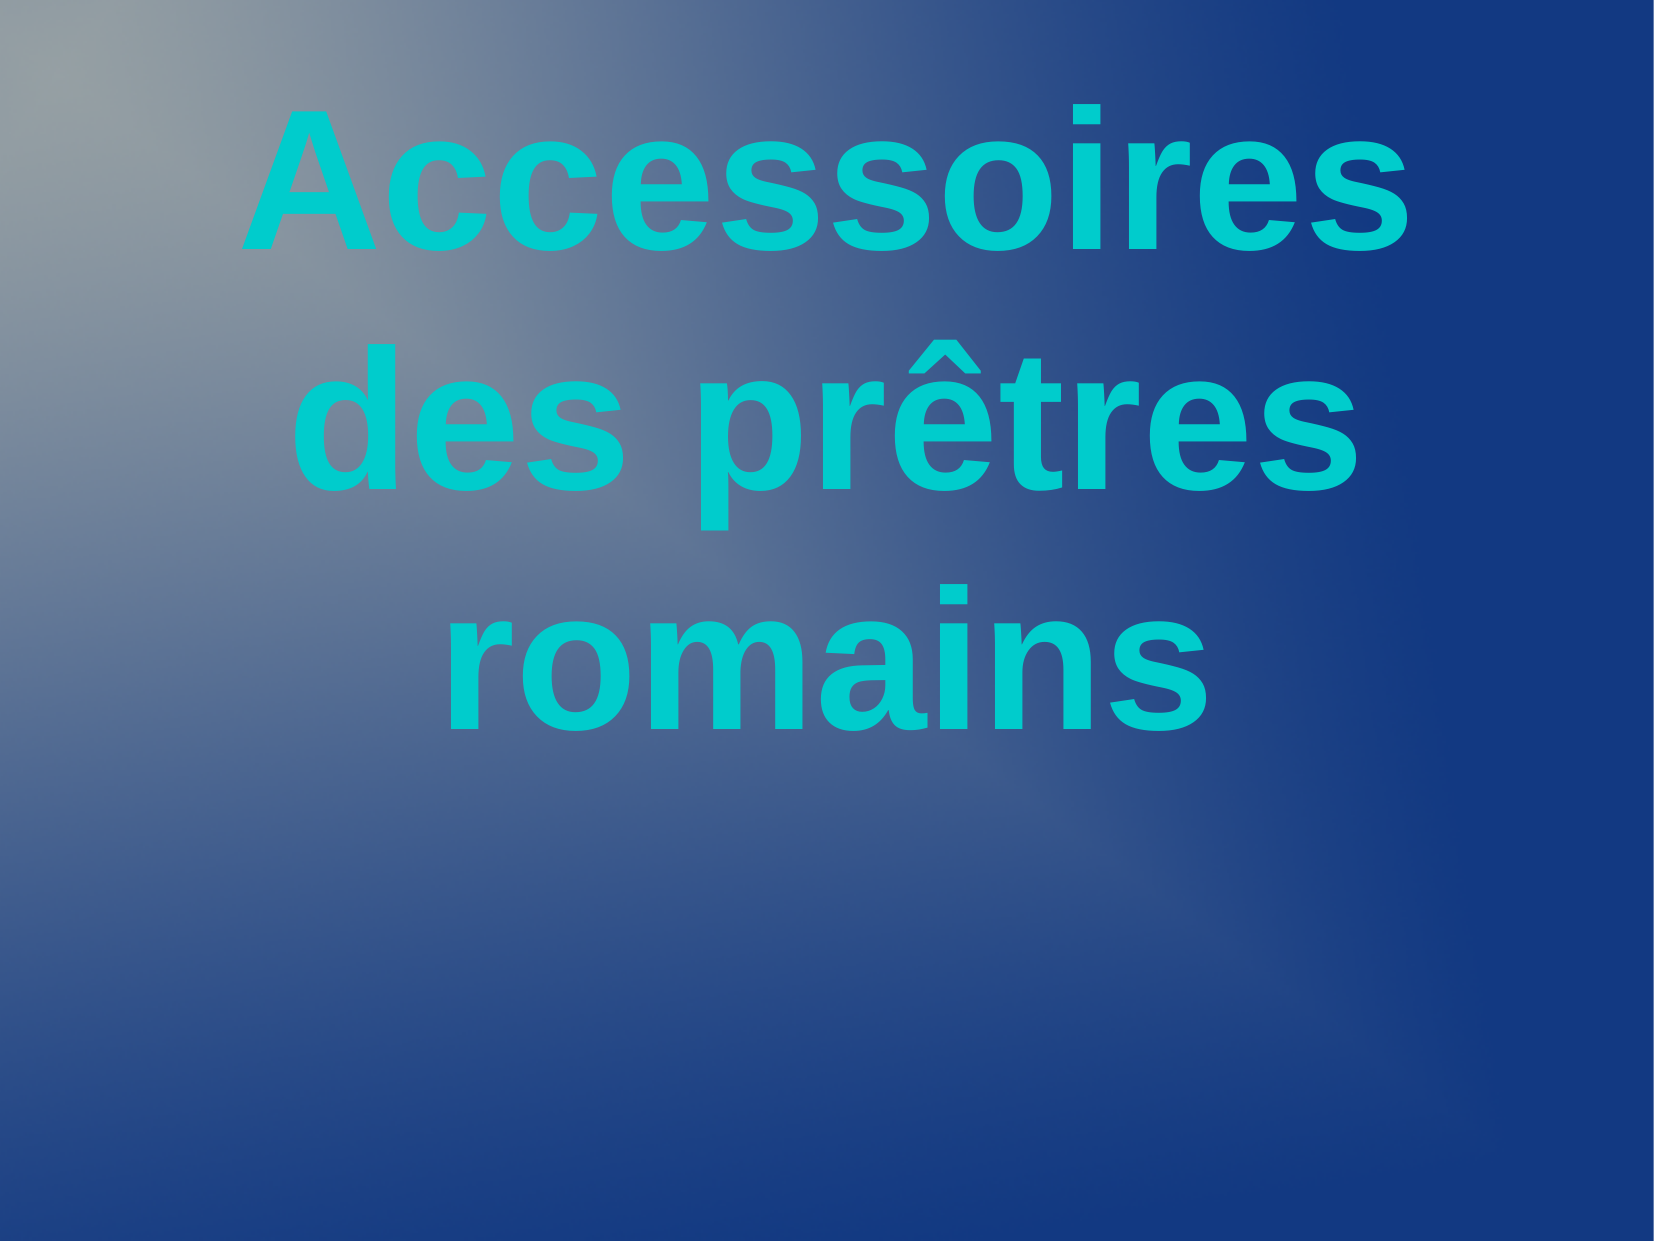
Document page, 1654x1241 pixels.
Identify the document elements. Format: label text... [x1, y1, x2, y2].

picture [0, 0, 1654, 1241]
title Accessoires des prêtres romains [82, 49, 1571, 257]
